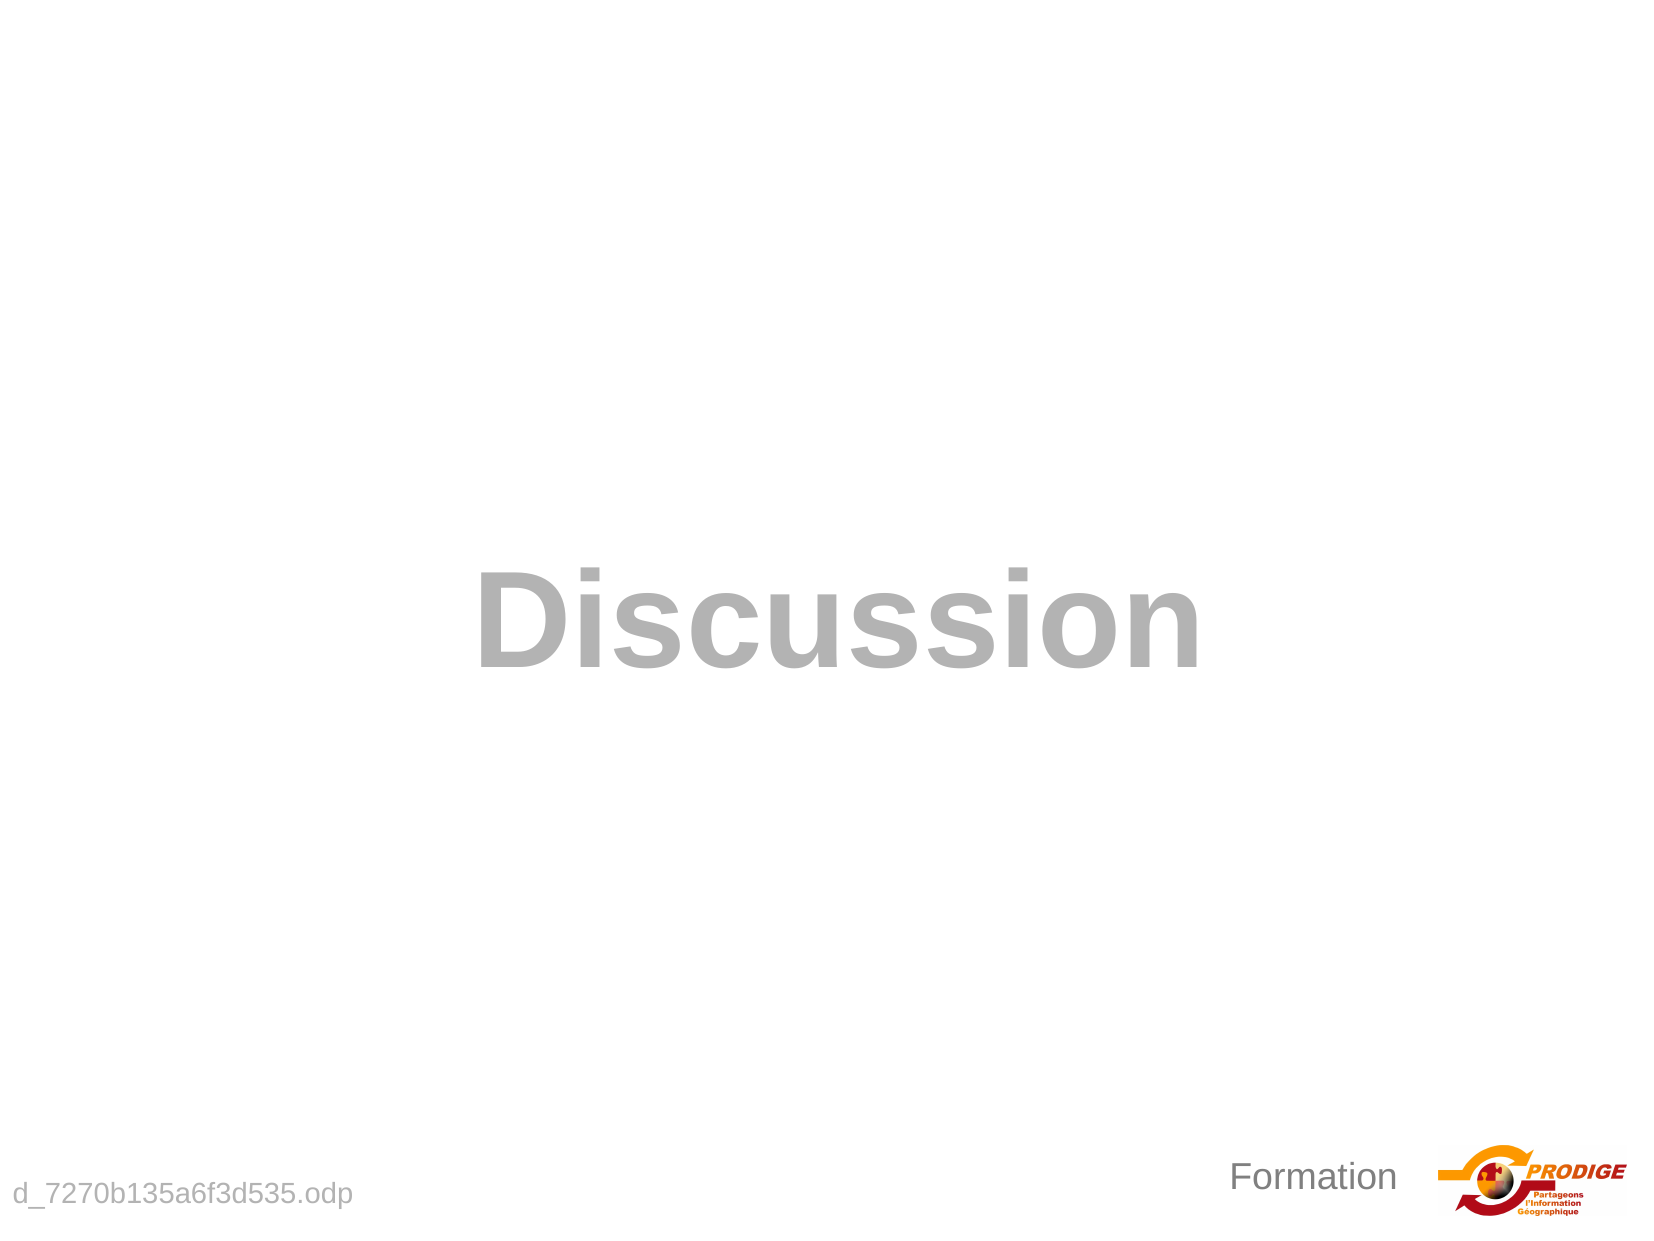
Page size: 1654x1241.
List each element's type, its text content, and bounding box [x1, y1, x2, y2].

picture [1438, 1145, 1627, 1216]
text_box Discussion [457, 535, 1221, 705]
